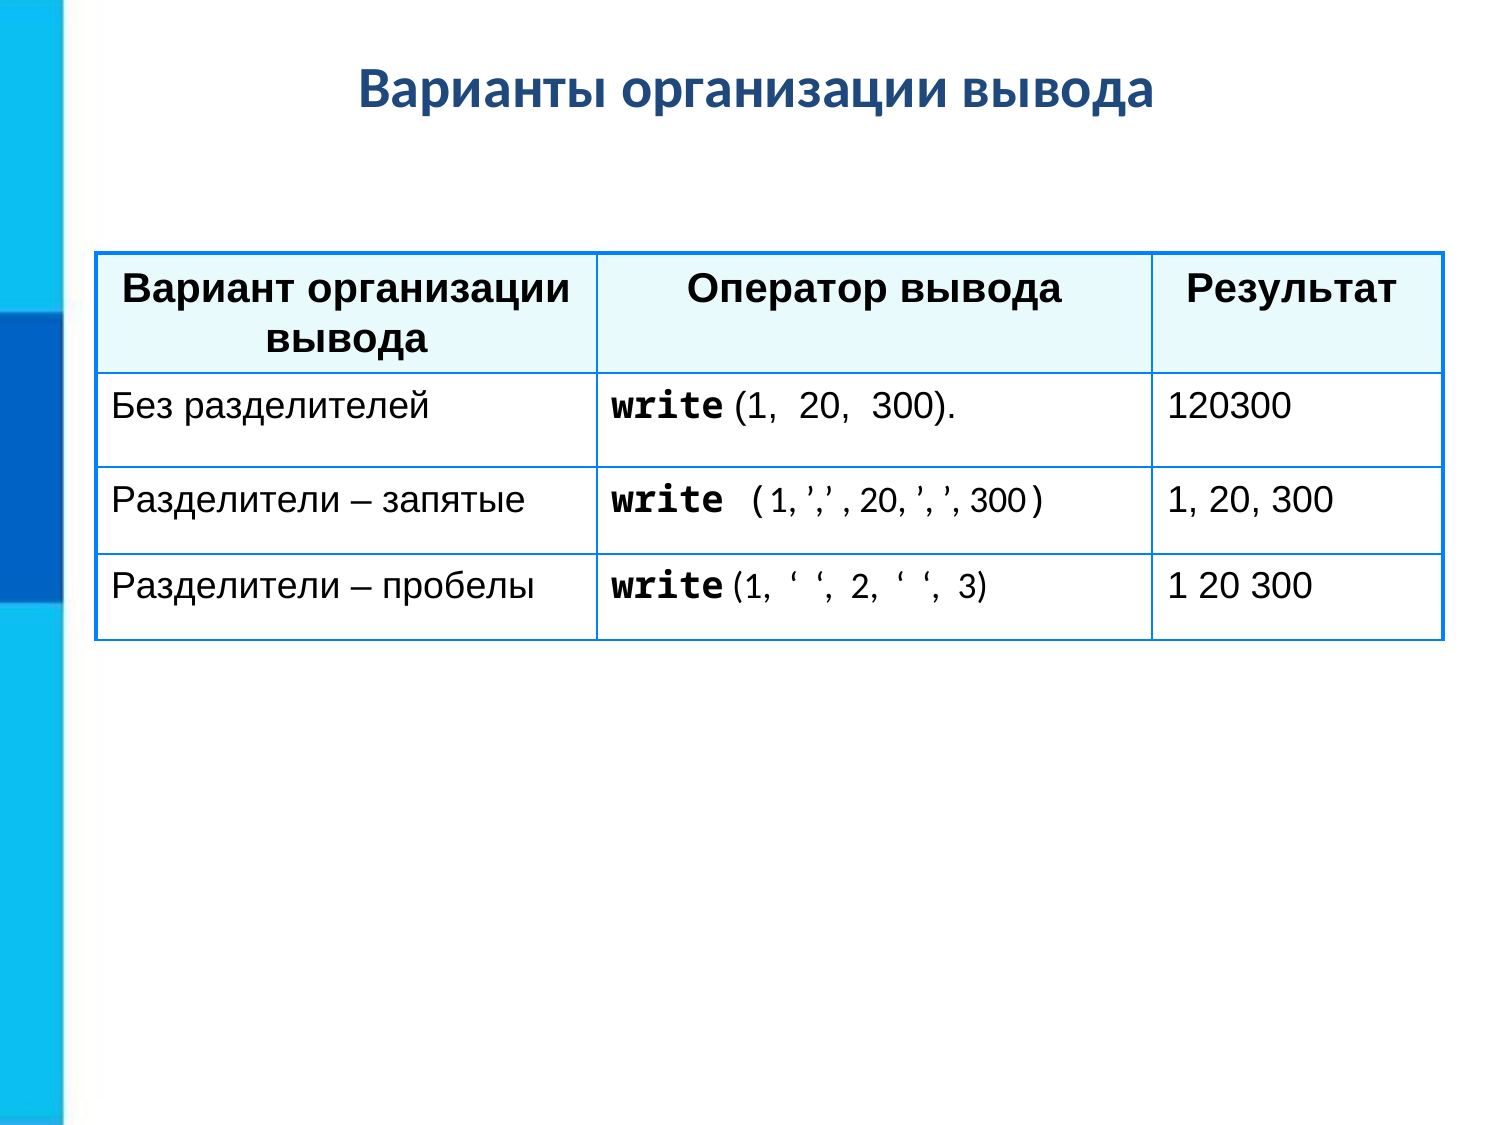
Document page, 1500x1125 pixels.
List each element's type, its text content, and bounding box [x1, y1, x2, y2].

table_cell 1 20 300 [1153, 555, 1441, 639]
table_cell Без разделителей [98, 374, 596, 466]
table_cell write (1, ‘ ‘, 2, ‘ ‘, 3) [598, 555, 1151, 639]
table_header Вариант организации вывода [98, 255, 596, 372]
table_header Оператор вывода [598, 255, 1151, 372]
table_cell 1, 20, 300 [1153, 468, 1441, 553]
table_cell write (1, 20, 300). [598, 374, 1151, 466]
text_box Варианты организации вывода [88, 30, 1425, 138]
table_header Результат [1153, 255, 1441, 372]
table_cell 120300 [1153, 374, 1441, 466]
table_cell Разделители – запятые [98, 468, 596, 553]
table_cell write (1, ’,’ , 20, ’, ’, 300) [598, 468, 1151, 553]
table_cell Разделители – пробелы [98, 555, 596, 639]
picture [0, 0, 1500, 1125]
